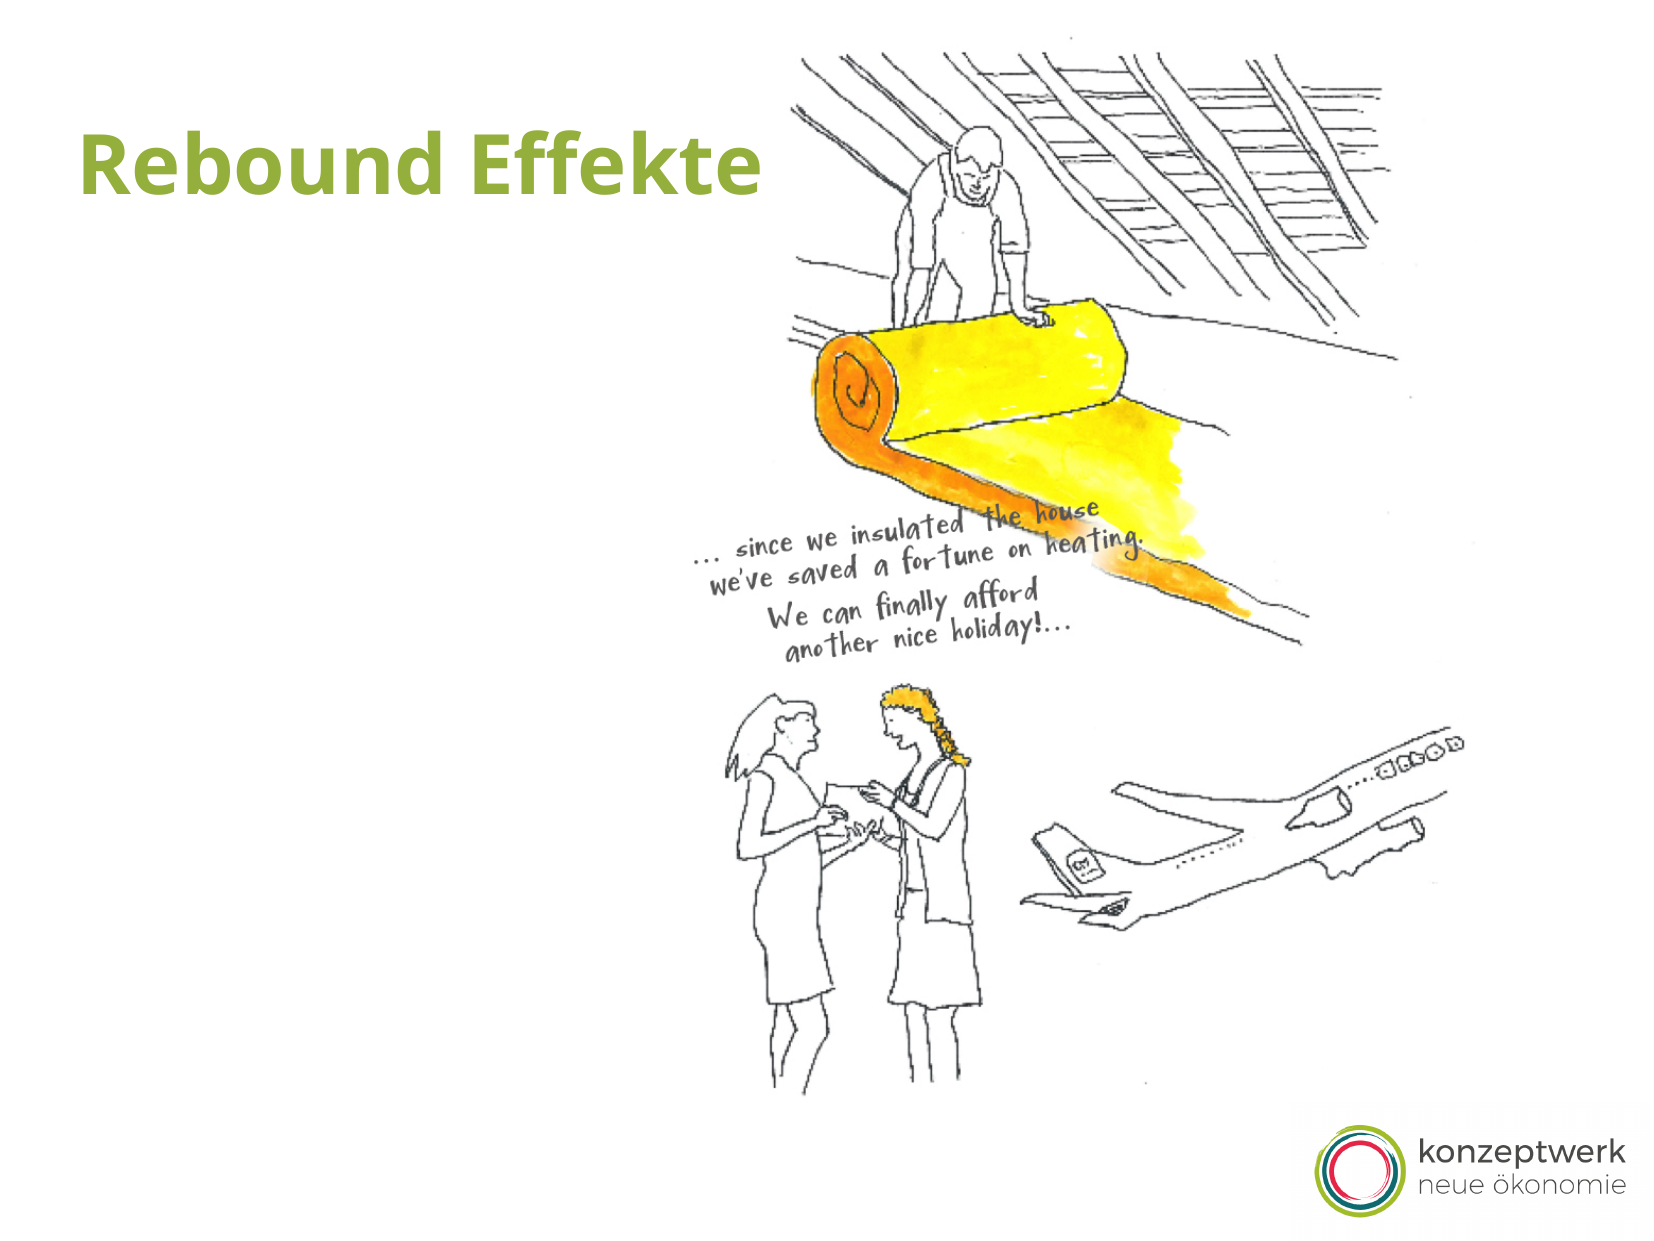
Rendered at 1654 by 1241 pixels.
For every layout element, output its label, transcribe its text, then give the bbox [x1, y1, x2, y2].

picture [616, 29, 1477, 58]
picture [616, 266, 1650, 1241]
title Rebound Effekte [76, 58, 1566, 266]
